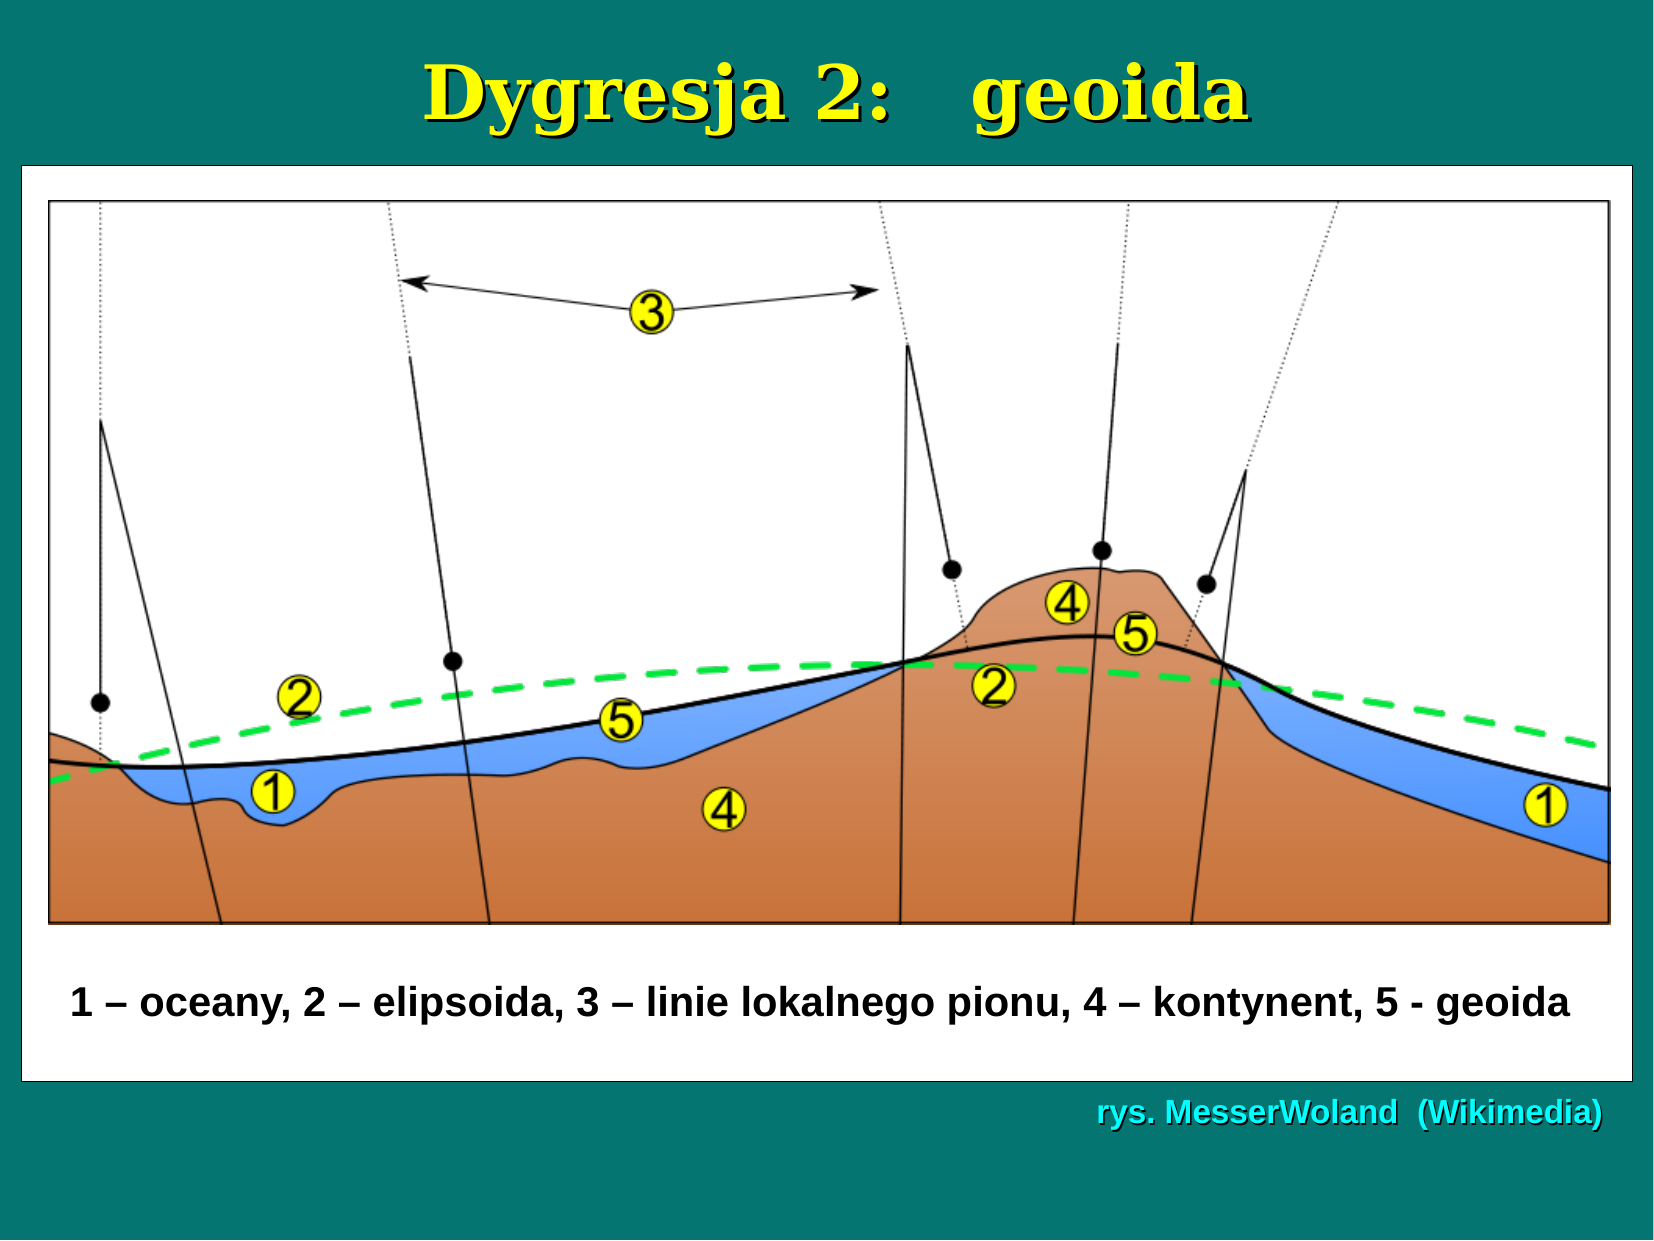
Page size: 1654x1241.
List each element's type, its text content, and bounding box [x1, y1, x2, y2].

text_box rys. MesserWoland (Wikimedia) [1081, 1086, 1619, 1139]
picture [48, 200, 1611, 925]
text_box [21, 165, 1633, 1082]
title Dygresja 2: geoida [91, 48, 1581, 138]
text_box 1 – oceany, 2 – elipsoida, 3 – linie lokalnego pionu, 4 – kontynent, 5 - geoida [55, 971, 1586, 1033]
